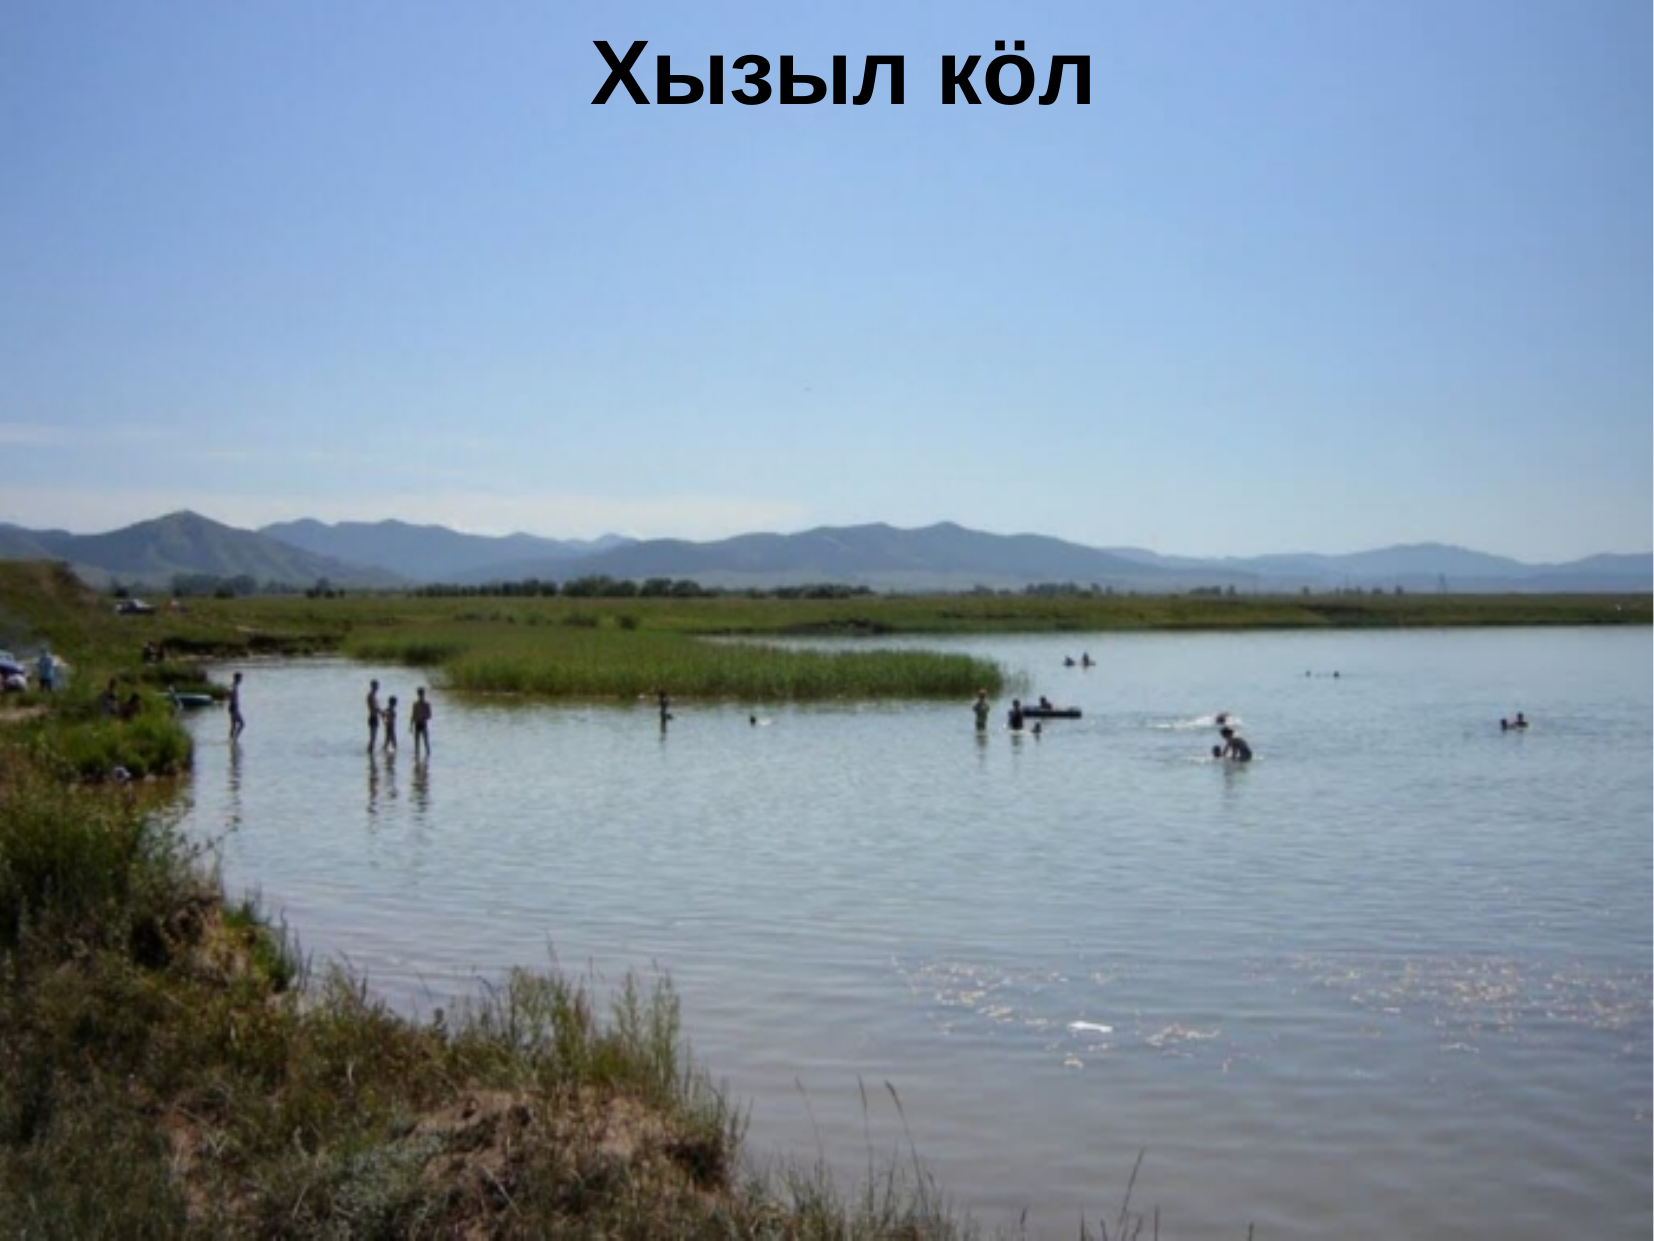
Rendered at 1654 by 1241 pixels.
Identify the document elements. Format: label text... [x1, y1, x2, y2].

text_box Хызыл кӧл [437, 0, 1276, 148]
picture [0, 0, 1654, 1241]
